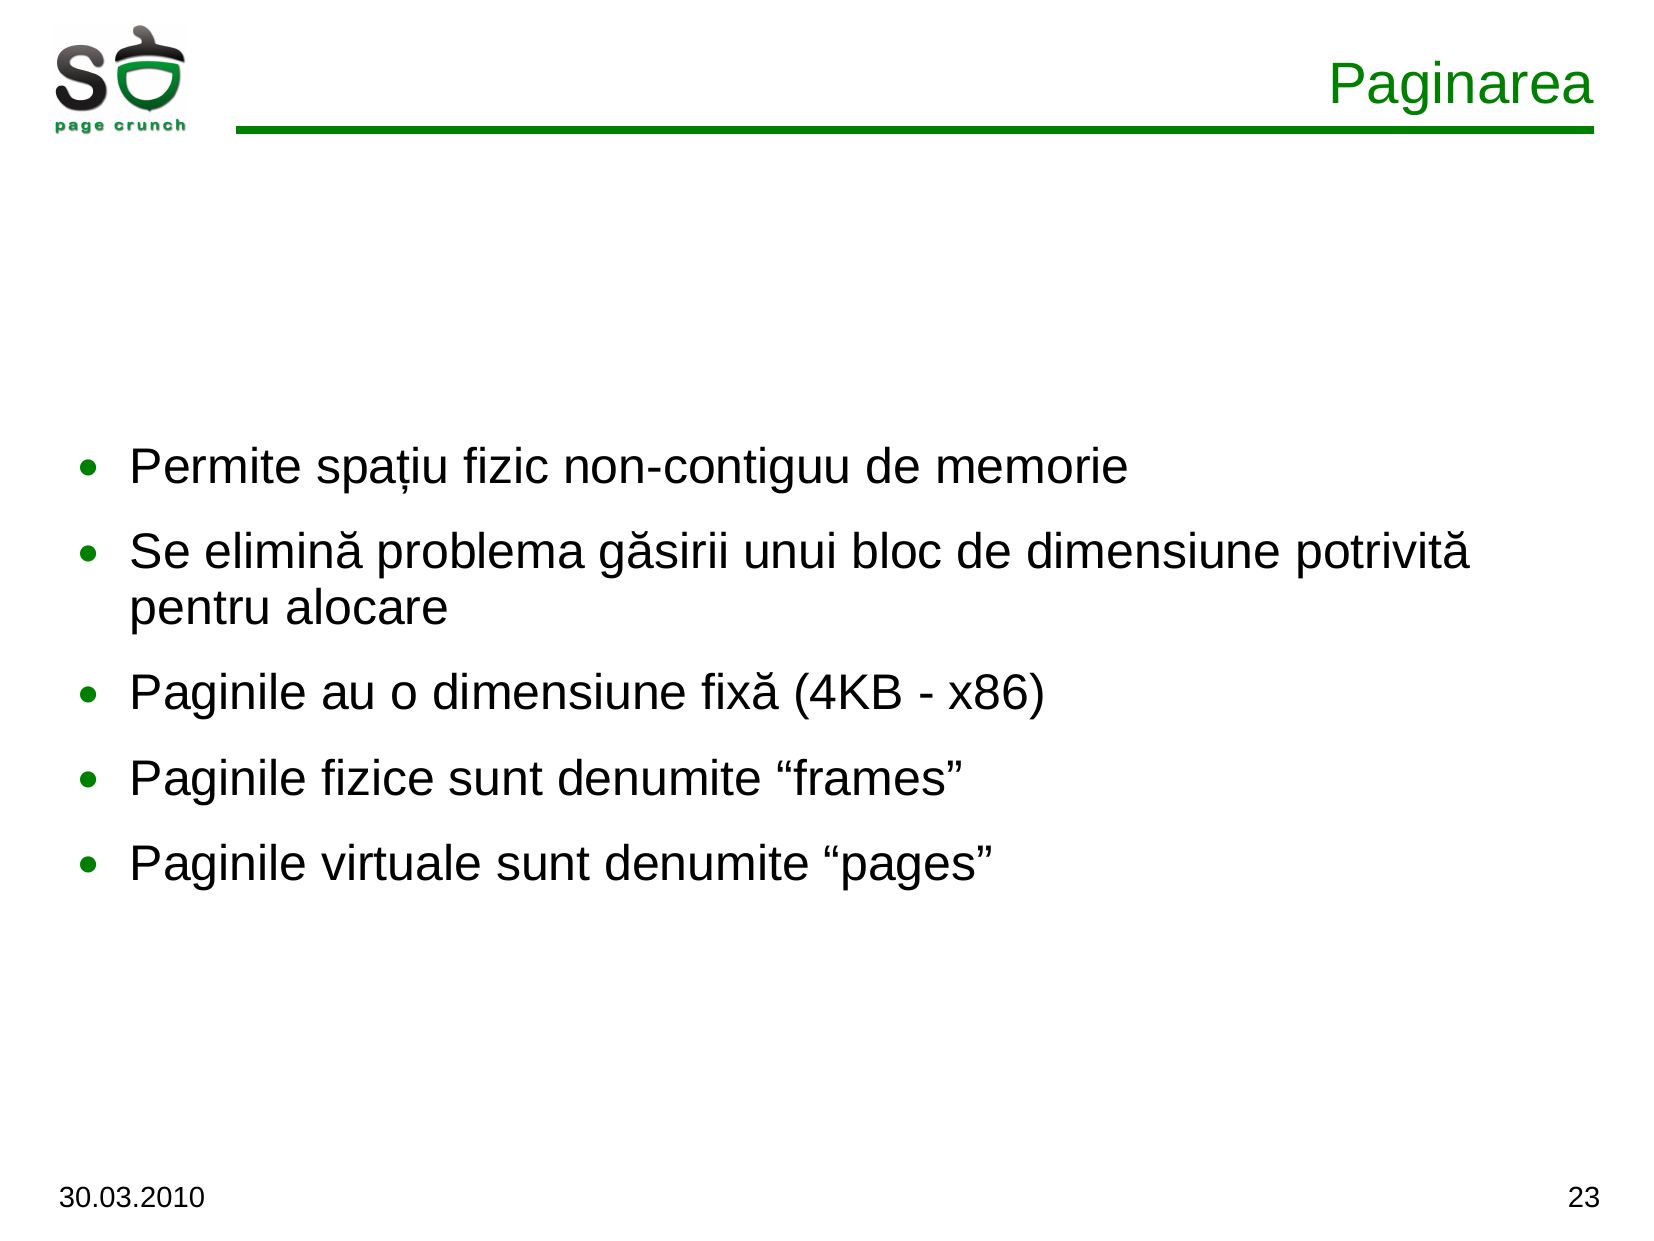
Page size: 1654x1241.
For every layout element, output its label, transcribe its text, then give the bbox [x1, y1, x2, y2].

list Permite spațiu fizic non-contiguu de memorie Se elimină problema găsirii unui bloc de dimensiune potrivită pentru alocare Paginile au o dimensiune fixă (4KB - x86) Paginile fizice sunt denumite “frames” Paginile virtuale sunt denumite “pages” [59, 177, 1595, 1152]
picture [53, 23, 188, 136]
title Paginarea [236, 49, 1595, 119]
